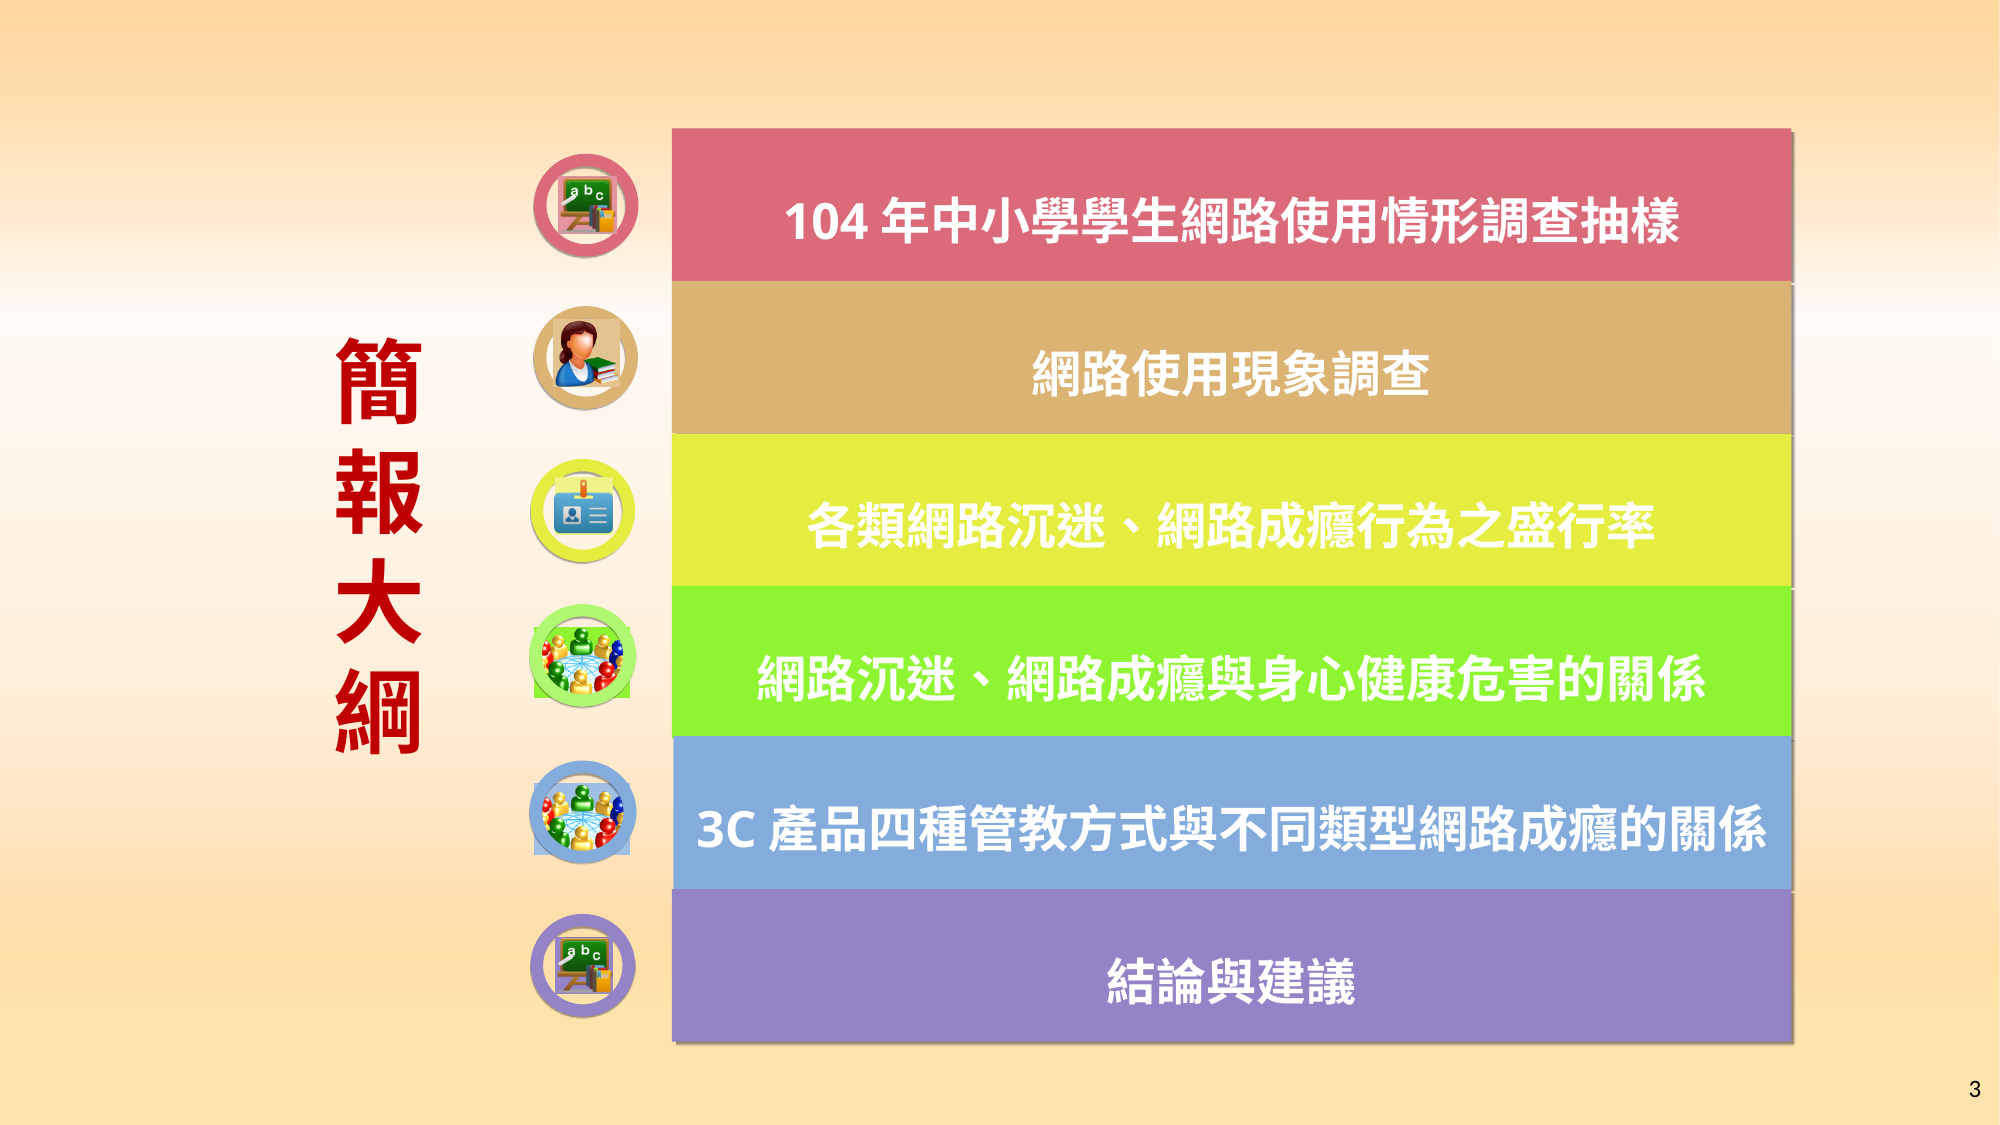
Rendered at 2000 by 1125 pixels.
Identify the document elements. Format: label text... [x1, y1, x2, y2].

text_box 104年中小學學生網路使用情形調查抽樣 [671, 128, 1792, 280]
text_box [529, 604, 637, 707]
text_box 網路使用現象調查 [671, 280, 1792, 433]
text_box 結論與建議 [671, 889, 1792, 1042]
text_box [533, 153, 639, 257]
text_box 網路沉迷、網路成癮與身心健康危害的關係 [671, 586, 1792, 739]
text_box [530, 458, 636, 562]
slide_number <編號> [1529, 1065, 1997, 1125]
text_box 簡 報大綱 [302, 54, 457, 1035]
text_box [530, 913, 636, 1017]
text_box 各類網路沉迷、網路成癮行為之盛行率 [671, 433, 1792, 586]
picture [0, 0, 2000, 1125]
text_box [529, 760, 637, 864]
text_box 3C產品四種管教方式與不同類型網路成癮的關係 [673, 736, 1792, 889]
text_box [533, 306, 638, 409]
